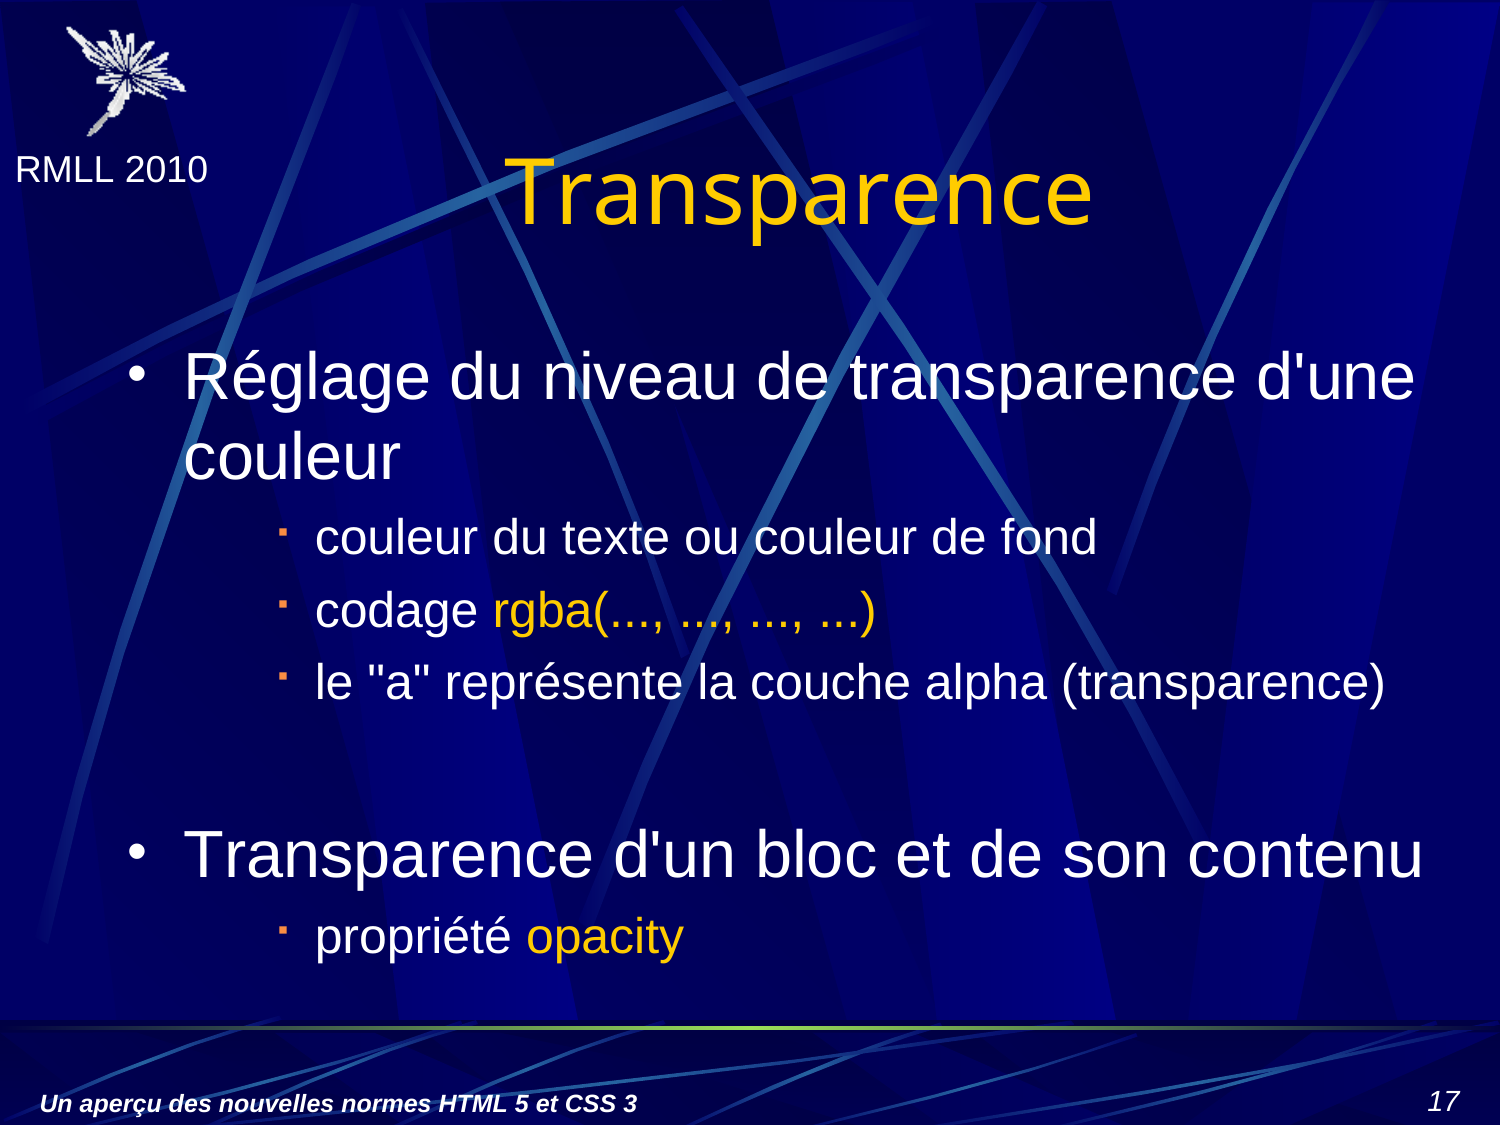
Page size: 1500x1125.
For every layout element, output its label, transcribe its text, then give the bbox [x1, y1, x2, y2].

list Réglage du niveau de transparence d'une couleur couleur du texte ou couleur de fond codage rgba(..., ..., ..., ...) le "a" représente la couche alpha (transparence) Transparence d'un bloc et de son contenu propriété opacity [112, 324, 1463, 1001]
title Transparence [224, 87, 1375, 288]
picture [62, 24, 188, 138]
